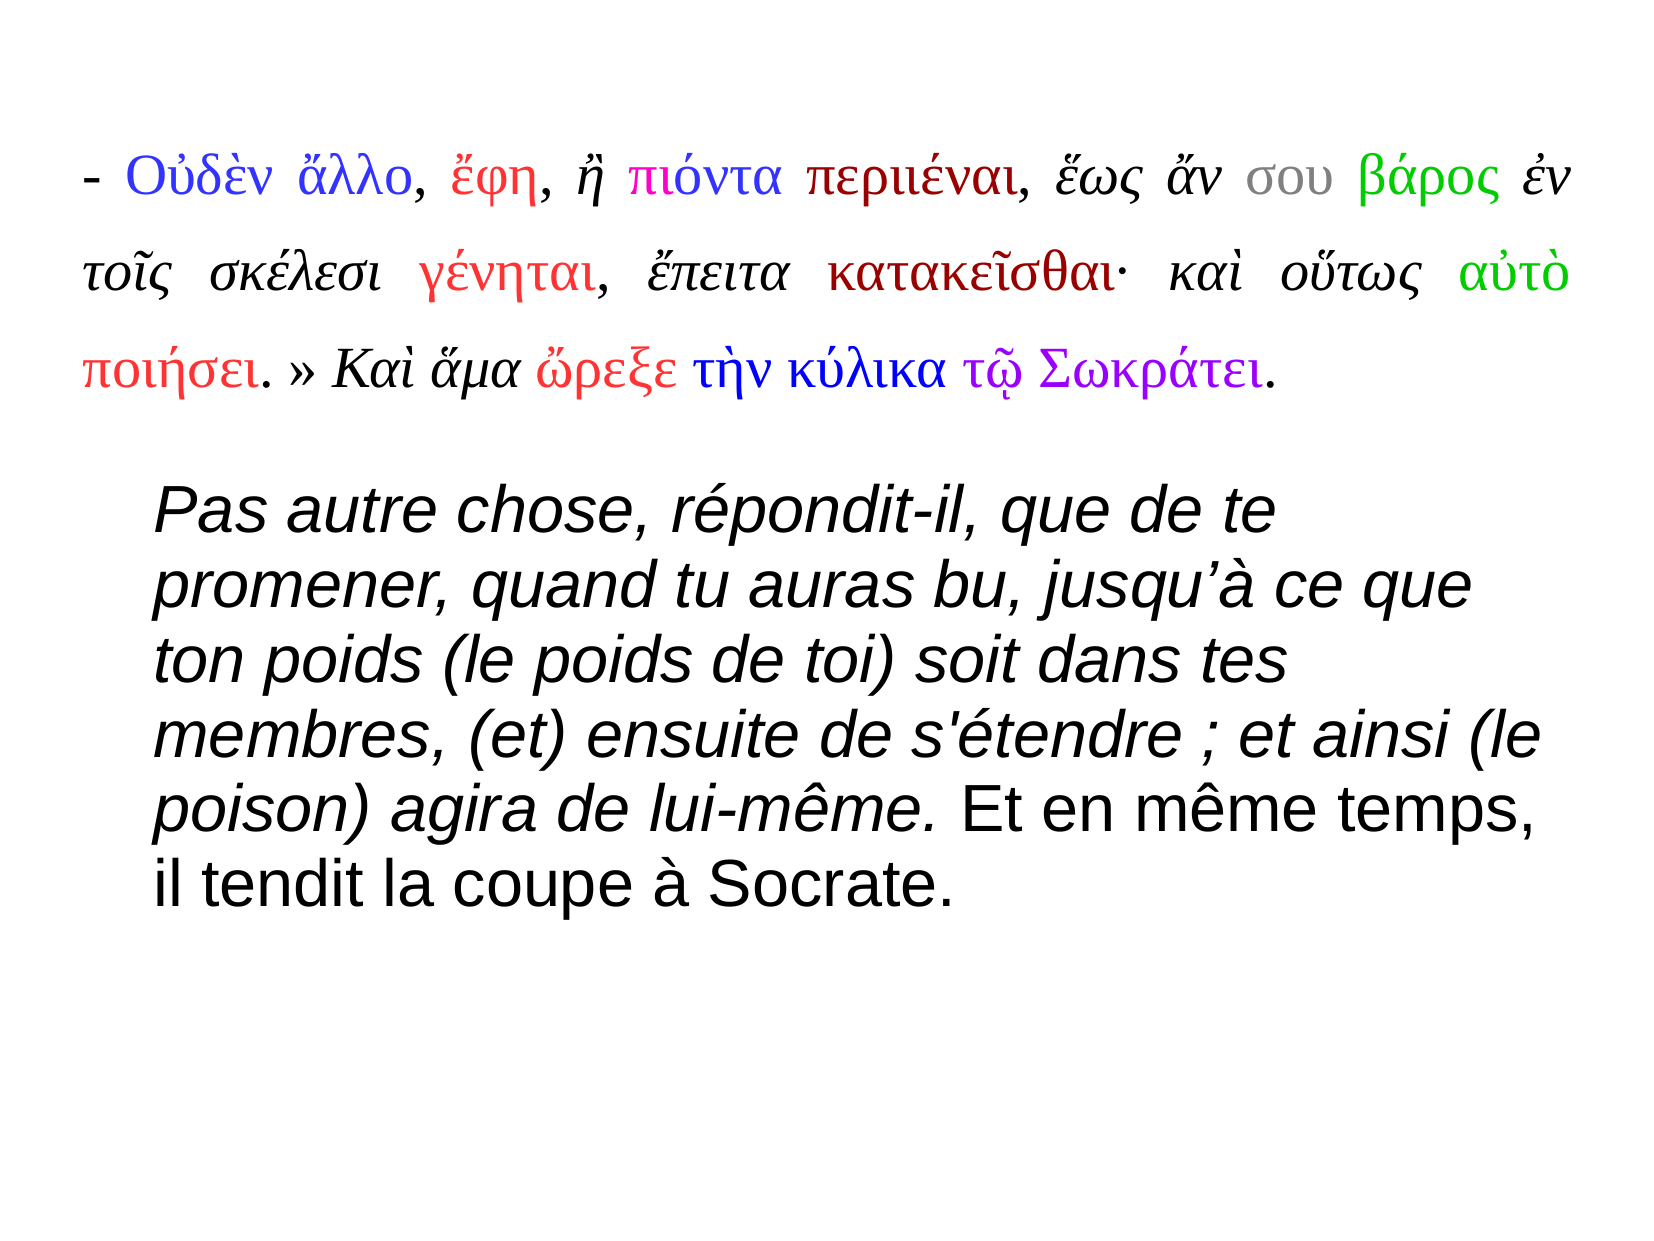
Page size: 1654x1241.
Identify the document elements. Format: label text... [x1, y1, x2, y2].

list Pas autre chose, répondit-il, que de te promener, quand tu auras bu, jusqu’à ce que ton poids (le poids de toi) soit dans tes membres, (et) ensuite de s'étendre ; et ainsi (le poison) agira de lui-même. Et en même temps, il tendit la coupe à Socrate. [82, 472, 1571, 1109]
title - Οὐδὲν ἄλλο, ἔφη, ἢ πιόντα περιιέναι, ἕως ἄν σου βάρος ἐν τοῖς σκέλεσι γένηται, ἔπειτα κατακεῖσθαι· καὶ οὕτως αὐτὸ ποιήσει. » Καὶ ἅμα ὤρεξε τὴν κύλικα τῷ Σωκράτει. [82, 49, 1571, 461]
